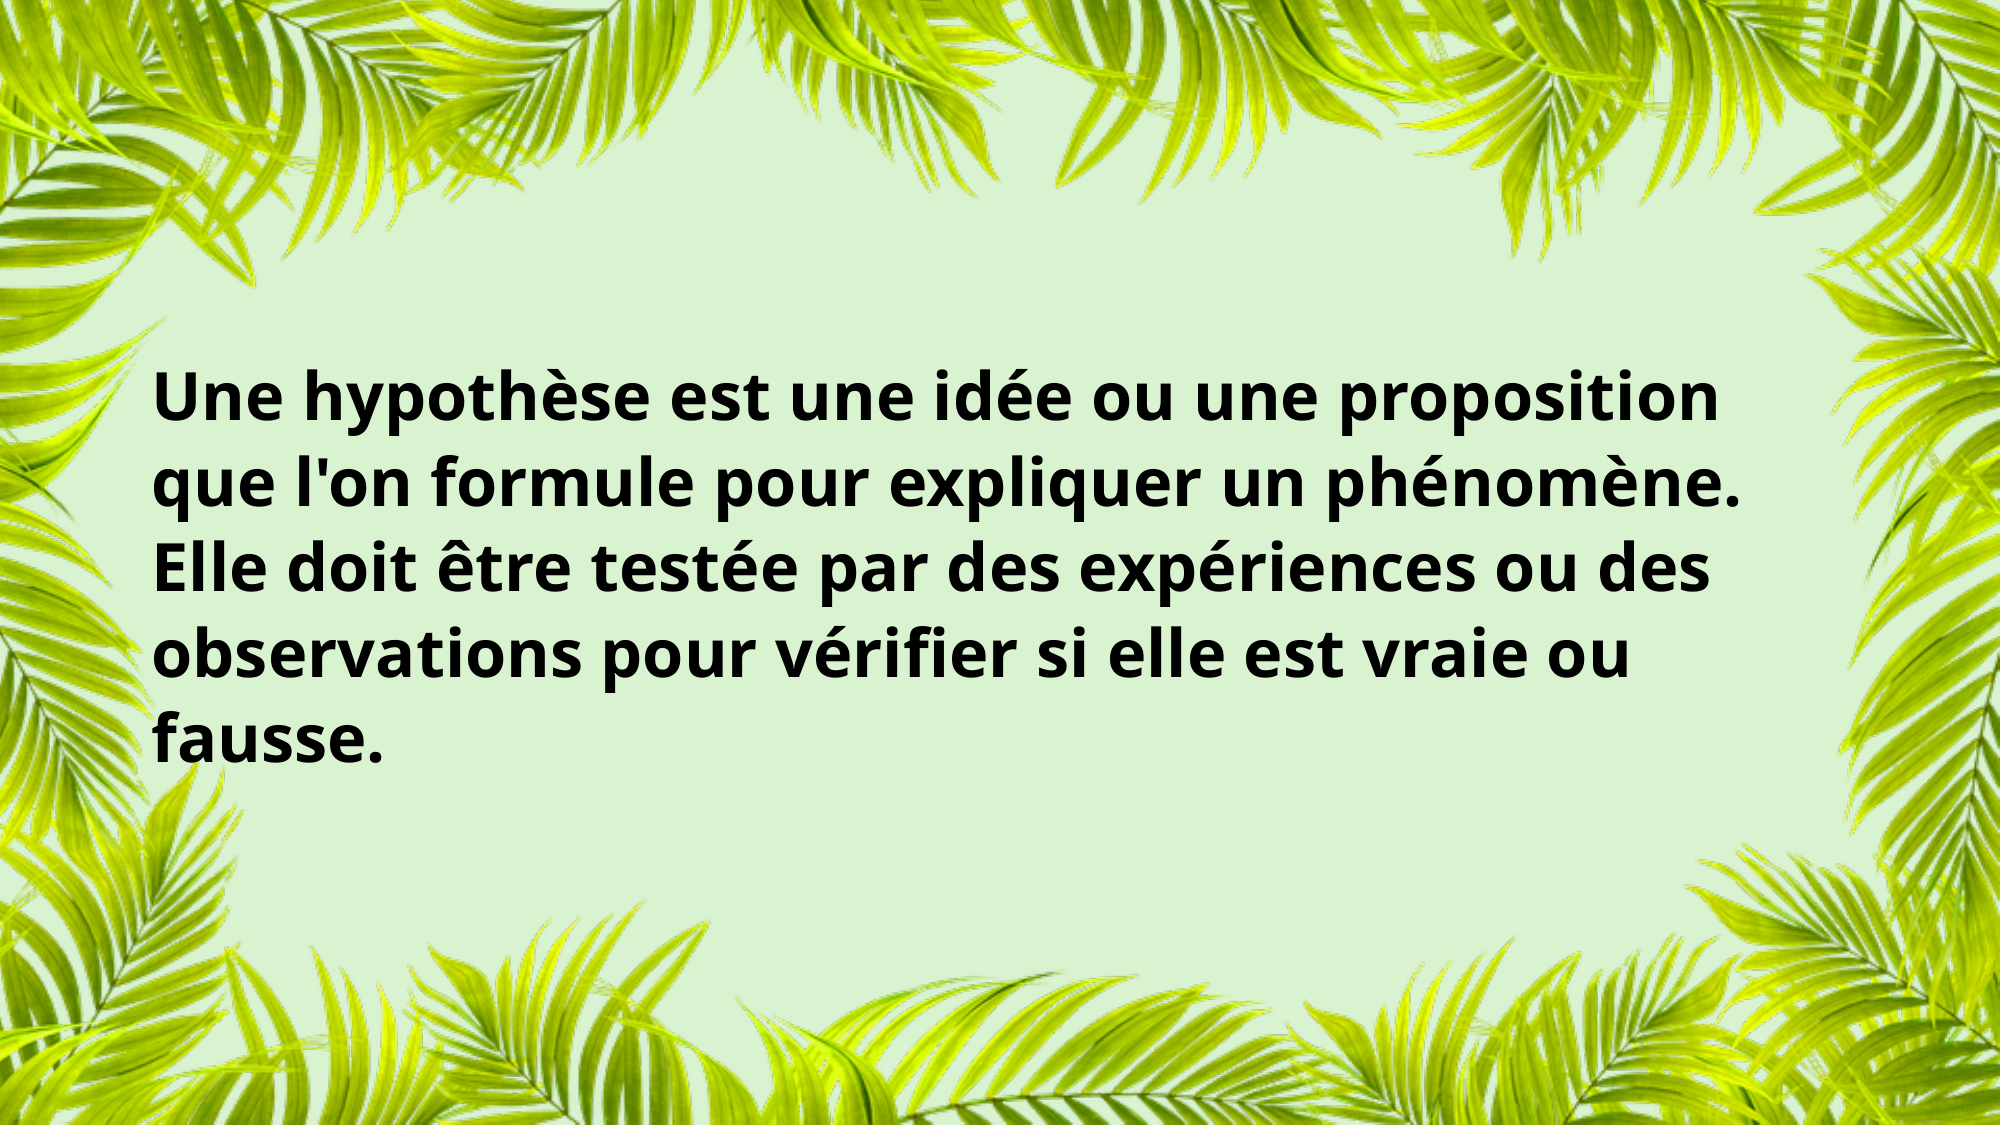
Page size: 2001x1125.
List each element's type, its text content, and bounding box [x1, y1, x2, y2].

picture [0, 0, 2000, 1125]
text_box Une hypothèse est une idée ou une proposition que l'on formule pour expliquer un phénomène. Elle doit être testée par des expériences ou des observations pour vérifier si elle est vraie ou fausse. [136, 341, 1864, 784]
